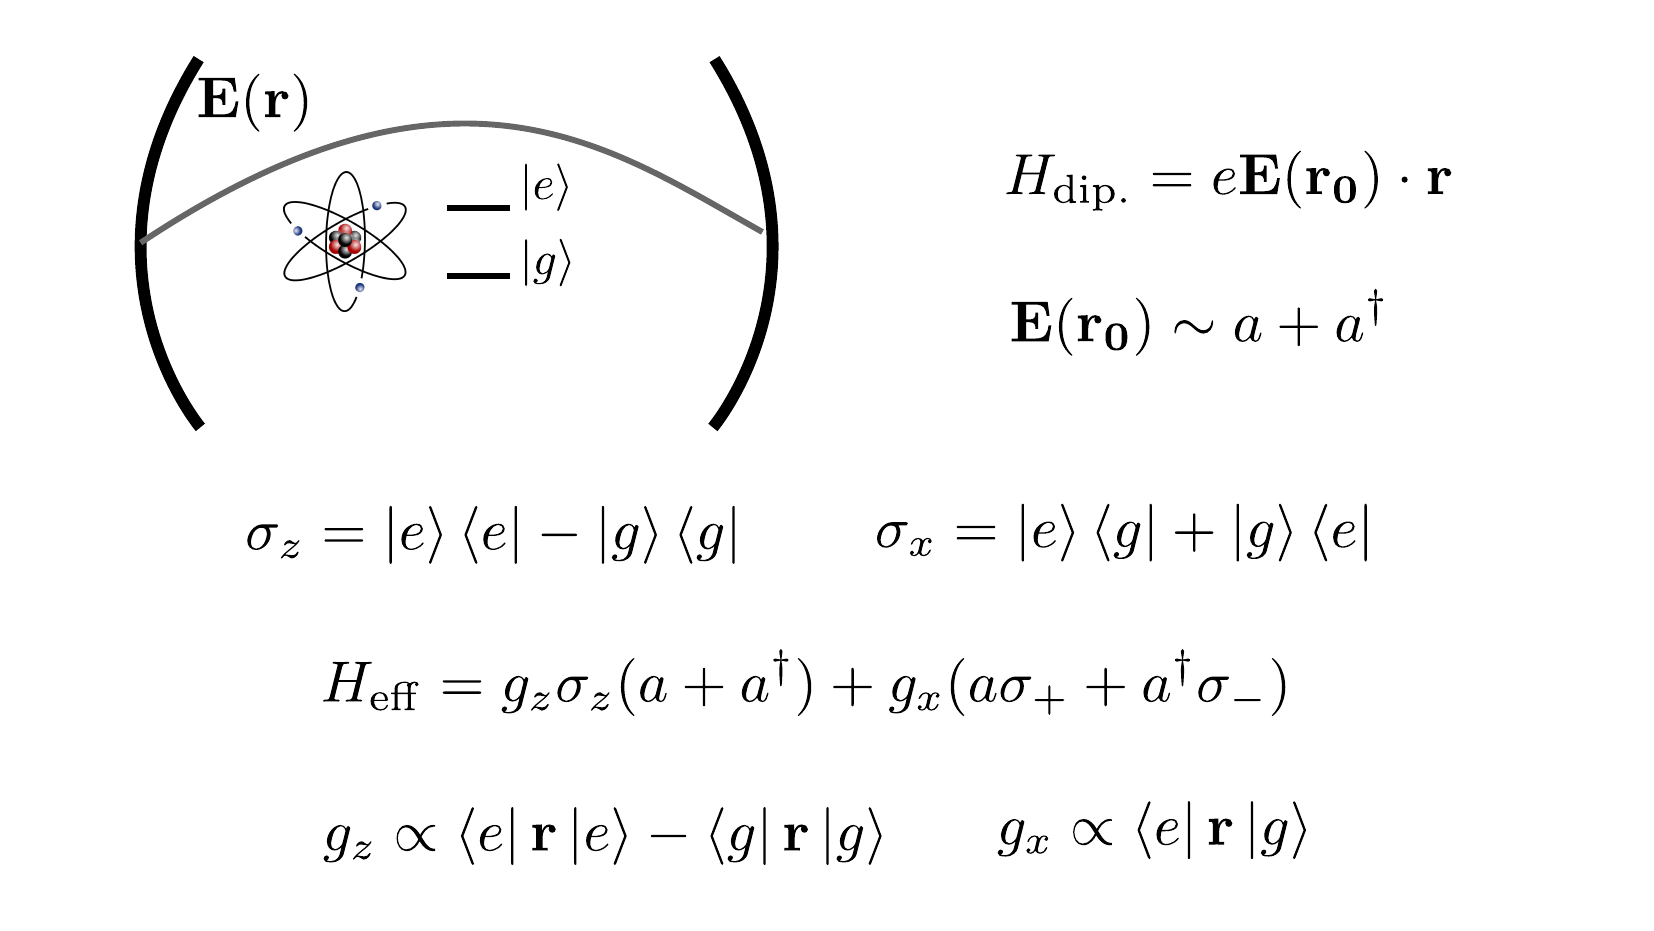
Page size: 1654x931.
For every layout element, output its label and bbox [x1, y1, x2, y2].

picture [1007, 286, 1386, 358]
picture [994, 798, 1309, 862]
picture [517, 237, 573, 289]
picture [322, 807, 882, 865]
picture [517, 161, 570, 213]
picture [194, 71, 310, 134]
picture [283, 171, 407, 312]
picture [874, 503, 1367, 562]
picture [242, 503, 737, 567]
picture [1001, 148, 1454, 213]
picture [320, 649, 1286, 716]
